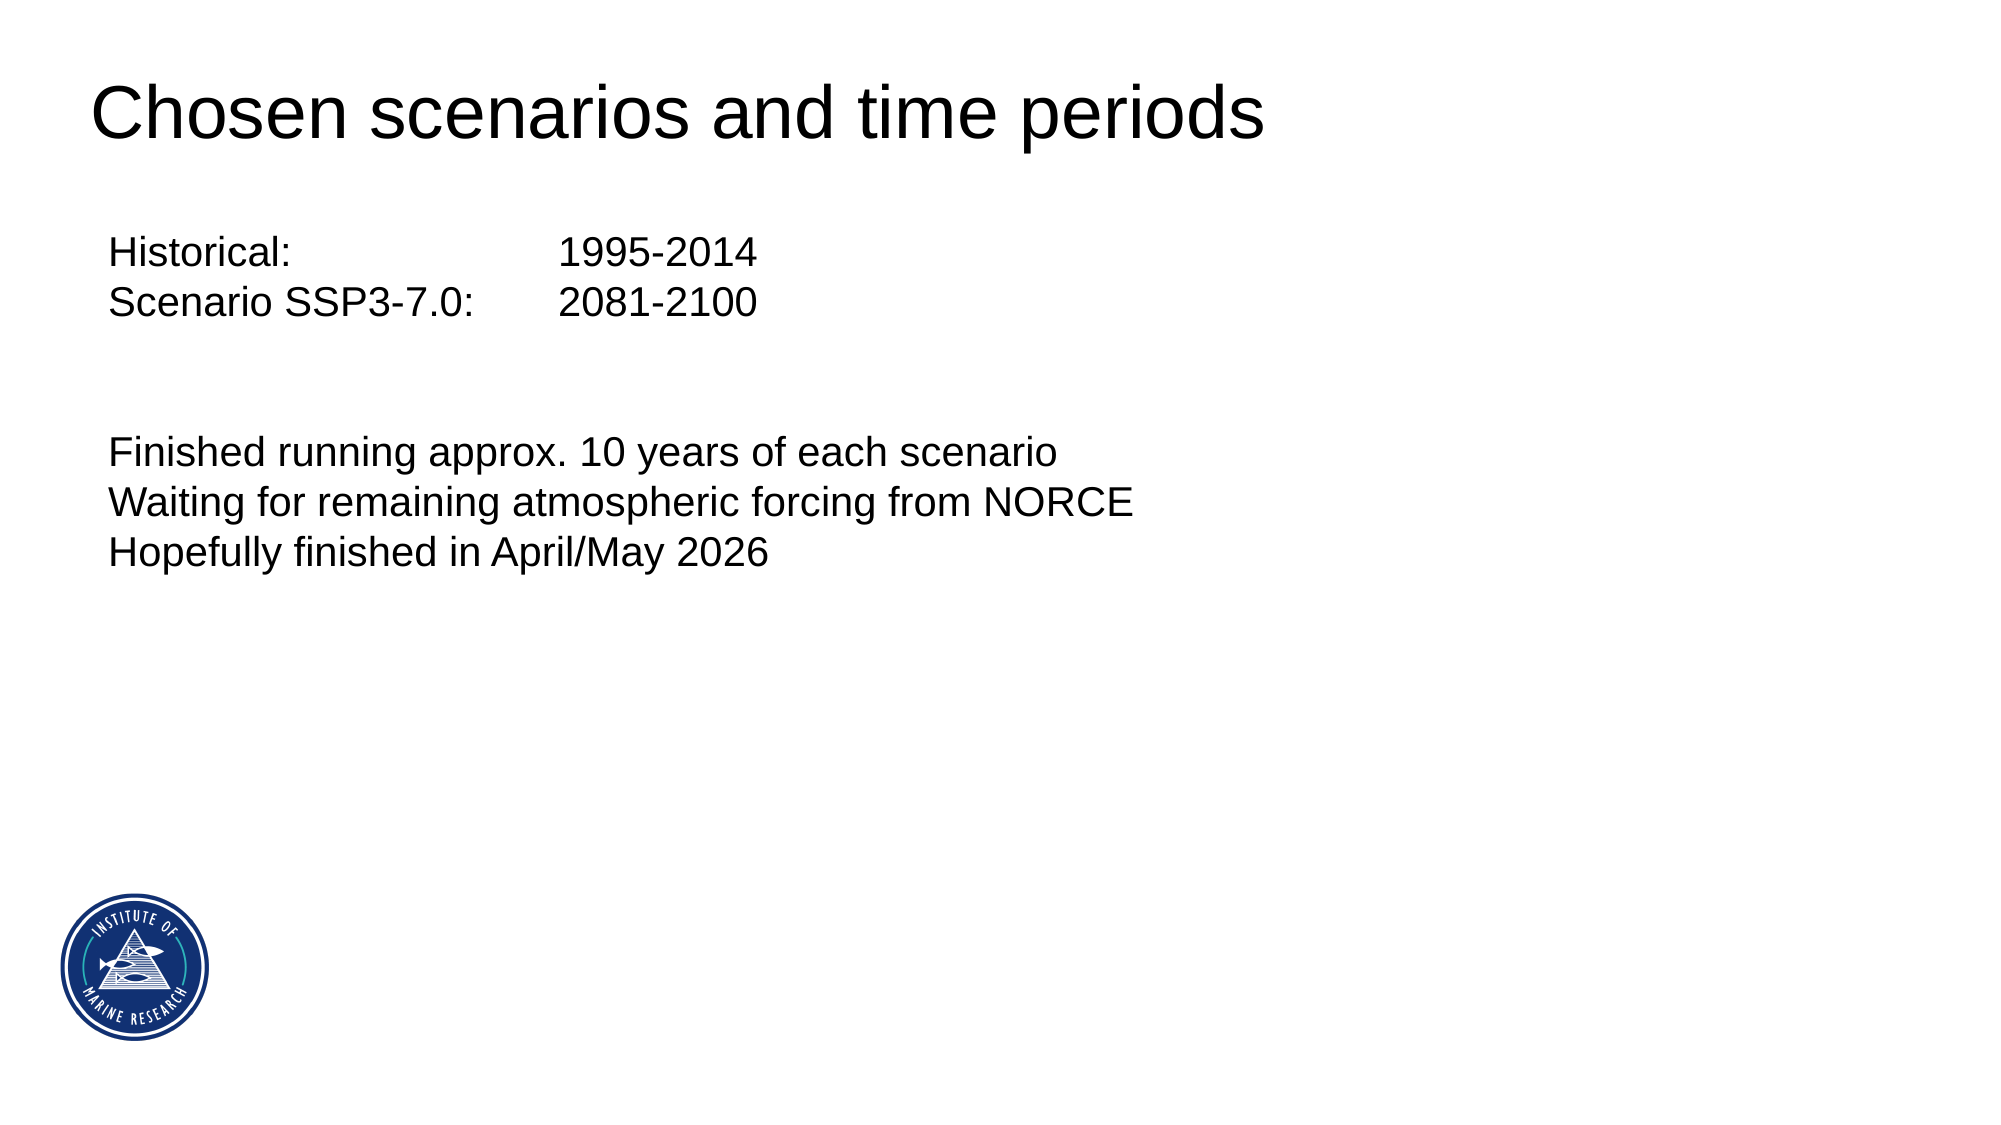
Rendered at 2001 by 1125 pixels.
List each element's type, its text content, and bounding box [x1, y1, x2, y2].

text_box Chosen scenarios and time periods [75, 56, 1827, 162]
text_box Historical: 1995-2014 Scenario SSP3-7.0: 2081-2100 Finished running approx. 10 years of each scenario Waiting for remaining atmospheric forcing from NORCE Hopefully finished in April/May 2026 [93, 217, 1968, 583]
picture [58, 891, 211, 1043]
